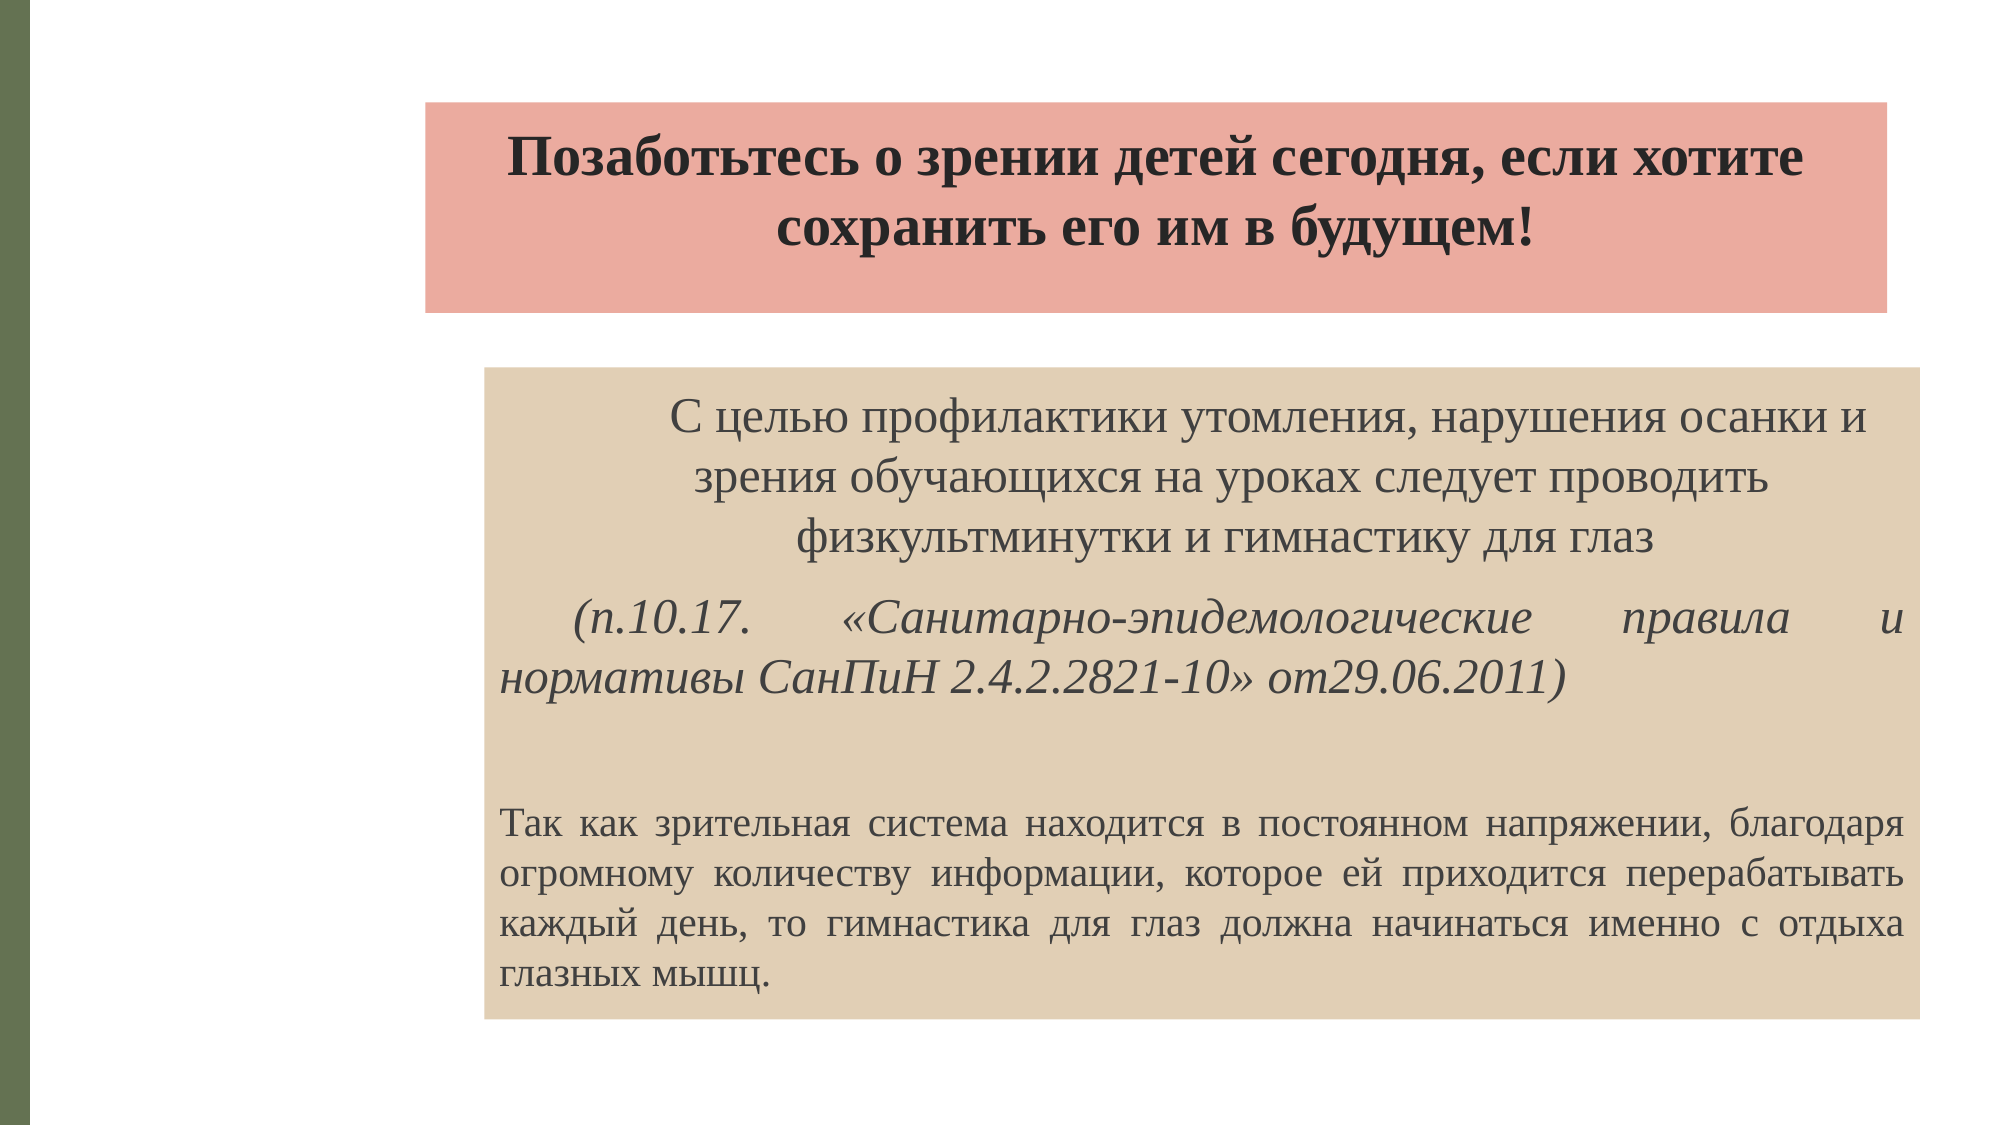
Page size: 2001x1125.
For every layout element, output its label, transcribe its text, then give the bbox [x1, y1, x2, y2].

title Позаботьтесь о зрении детей сегодня, если хотите сохранить его им в будущем! [425, 102, 1888, 313]
list С целью профилактики утомления, нарушения осанки и зрения обучающихся на уроках следует проводить физкультминутки и гимнастику для глаз (п.10.17. «Санитарно-эпидемологические правила и нормативы СанПиН 2.4.2.2821-10» от29.06.2011) Так как зрительная система находится в постоянном напряжении, благодаря огромному количеству информации, которое ей приходится перерабатывать каждый день, то гимнастика для глаз должна начинаться именно с отдыха глазных мышц. [484, 367, 1920, 1020]
